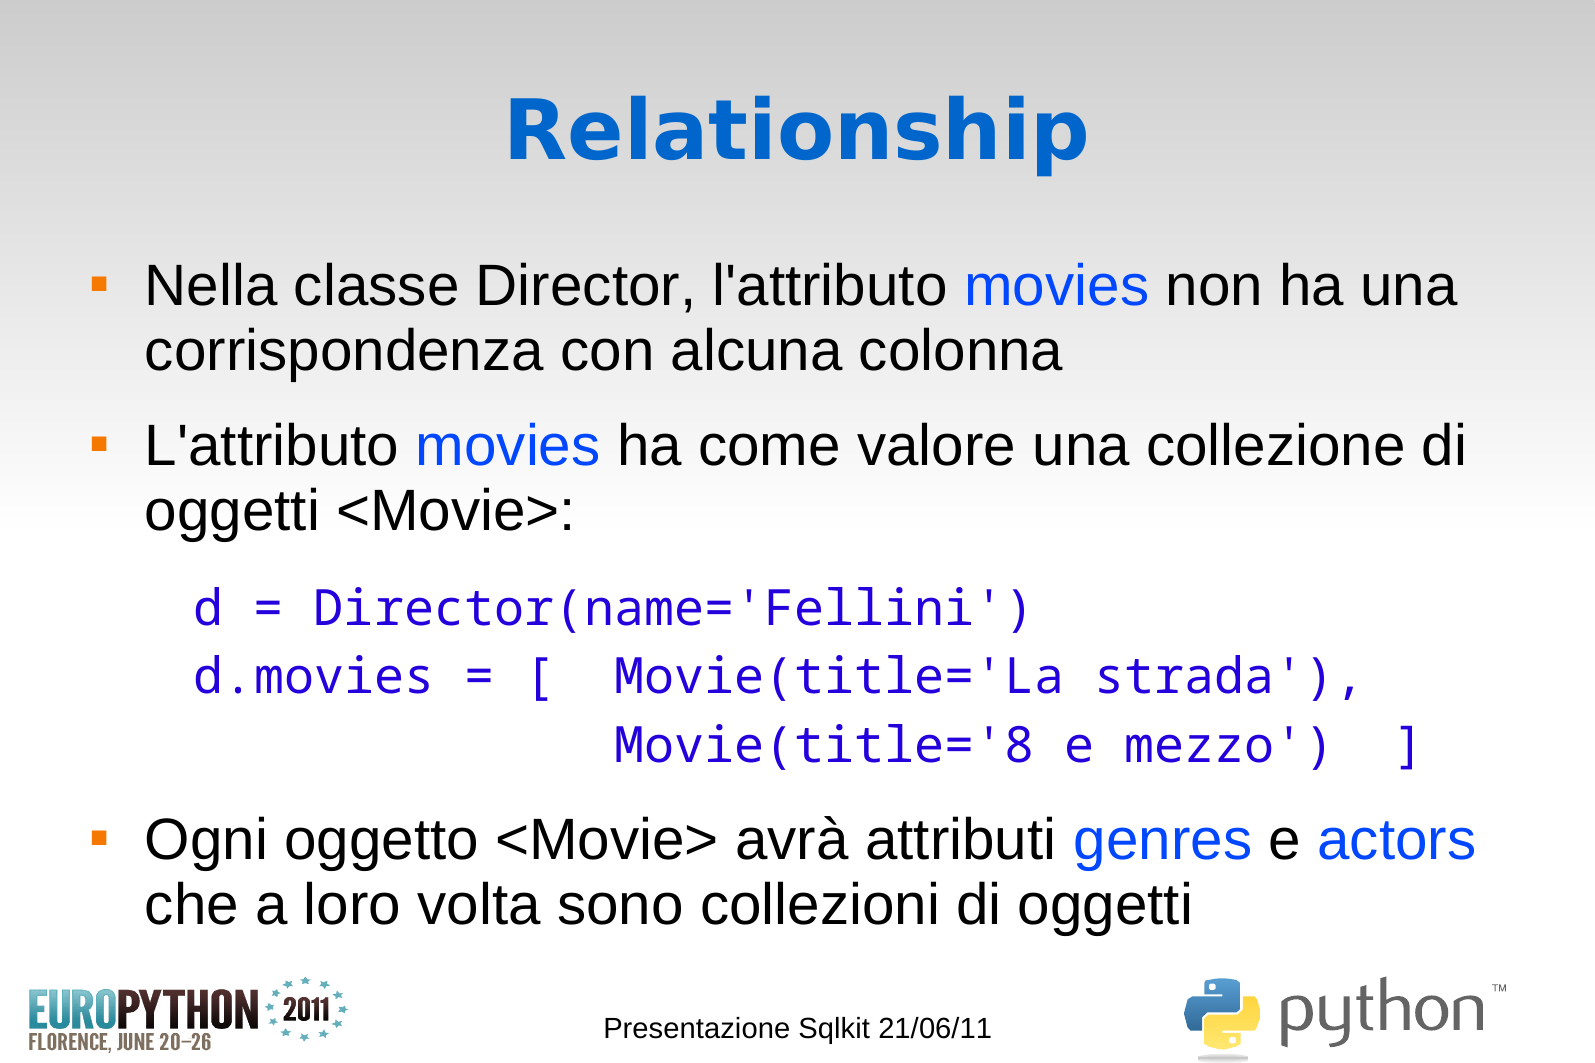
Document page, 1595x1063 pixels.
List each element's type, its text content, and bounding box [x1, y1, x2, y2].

title Relationship [79, 42, 1515, 220]
list Nella classe Director, l'attributo movies non ha una corrispondenza con alcuna colonna L'attributo movies ha come valore una collezione di oggetti <Movie>: d = Director(name='Fellini') d.movies = [ Movie(title='La strada'), Movie(title='8 e mezzo') ] Ogni oggetto <Movie> avrà attributi genres e actors che a loro volta sono collezioni di oggetti [74, 253, 1510, 940]
picture [29, 974, 355, 1058]
